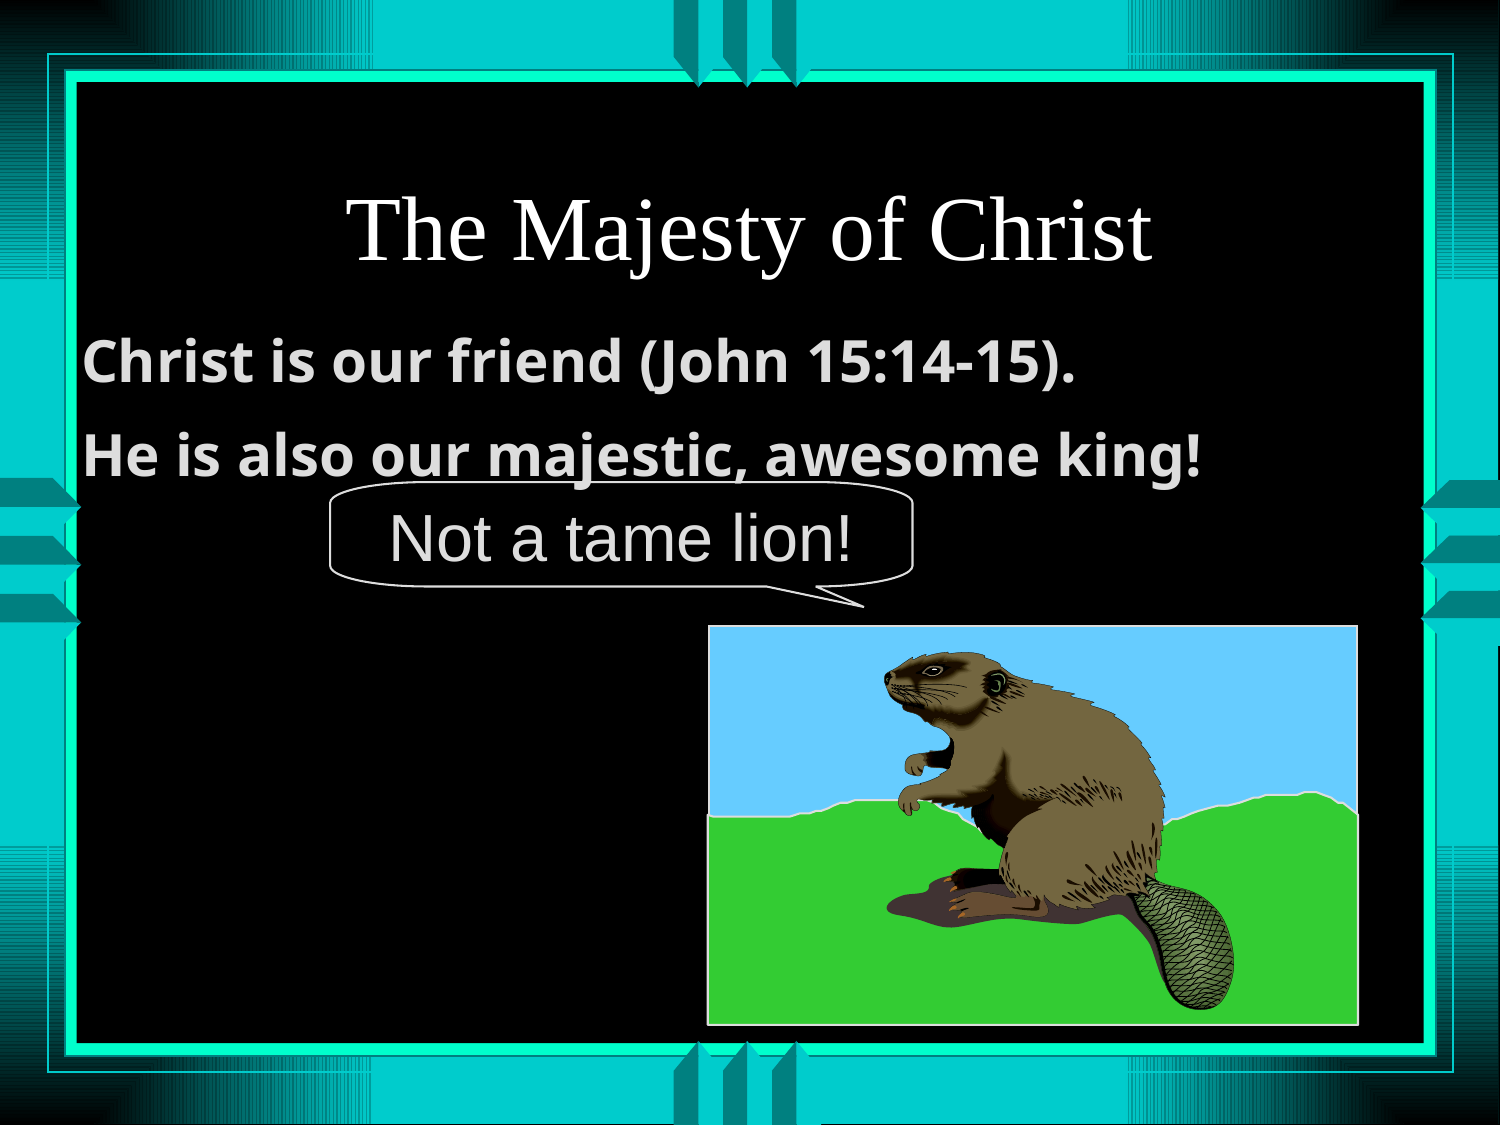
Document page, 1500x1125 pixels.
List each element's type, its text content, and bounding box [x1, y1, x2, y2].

list Christ is our friend (John 15:14-15). He is also our majestic, awesome king! [65, 312, 1435, 513]
text_box [707, 625, 1359, 1025]
picture [881, 649, 1237, 1013]
text_box Not a tame lion! [330, 482, 913, 608]
title The Majesty of Christ [112, 99, 1388, 288]
